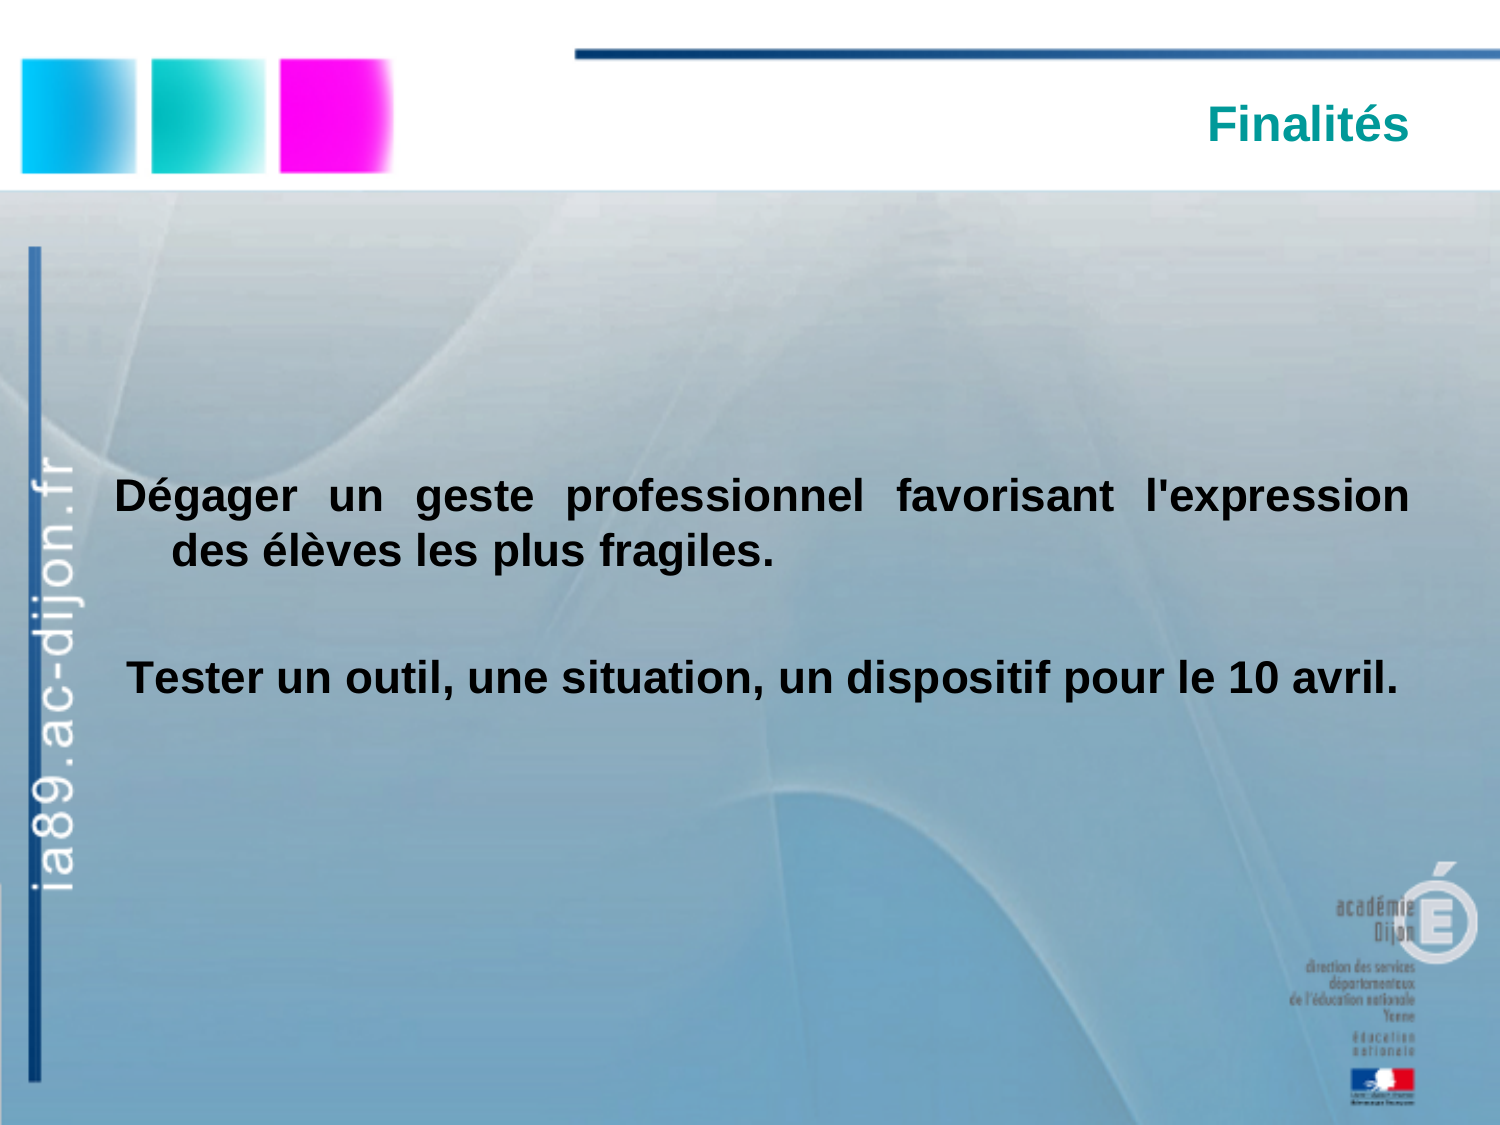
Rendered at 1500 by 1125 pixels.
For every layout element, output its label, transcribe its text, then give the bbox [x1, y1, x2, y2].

picture [0, 0, 1500, 1125]
list Dégager un geste professionnel favorisant l'expression des élèves les plus fragiles. Tester un outil, une situation, un dispositif pour le 10 avril. [100, 361, 1427, 787]
title Finalités [454, 42, 1425, 200]
